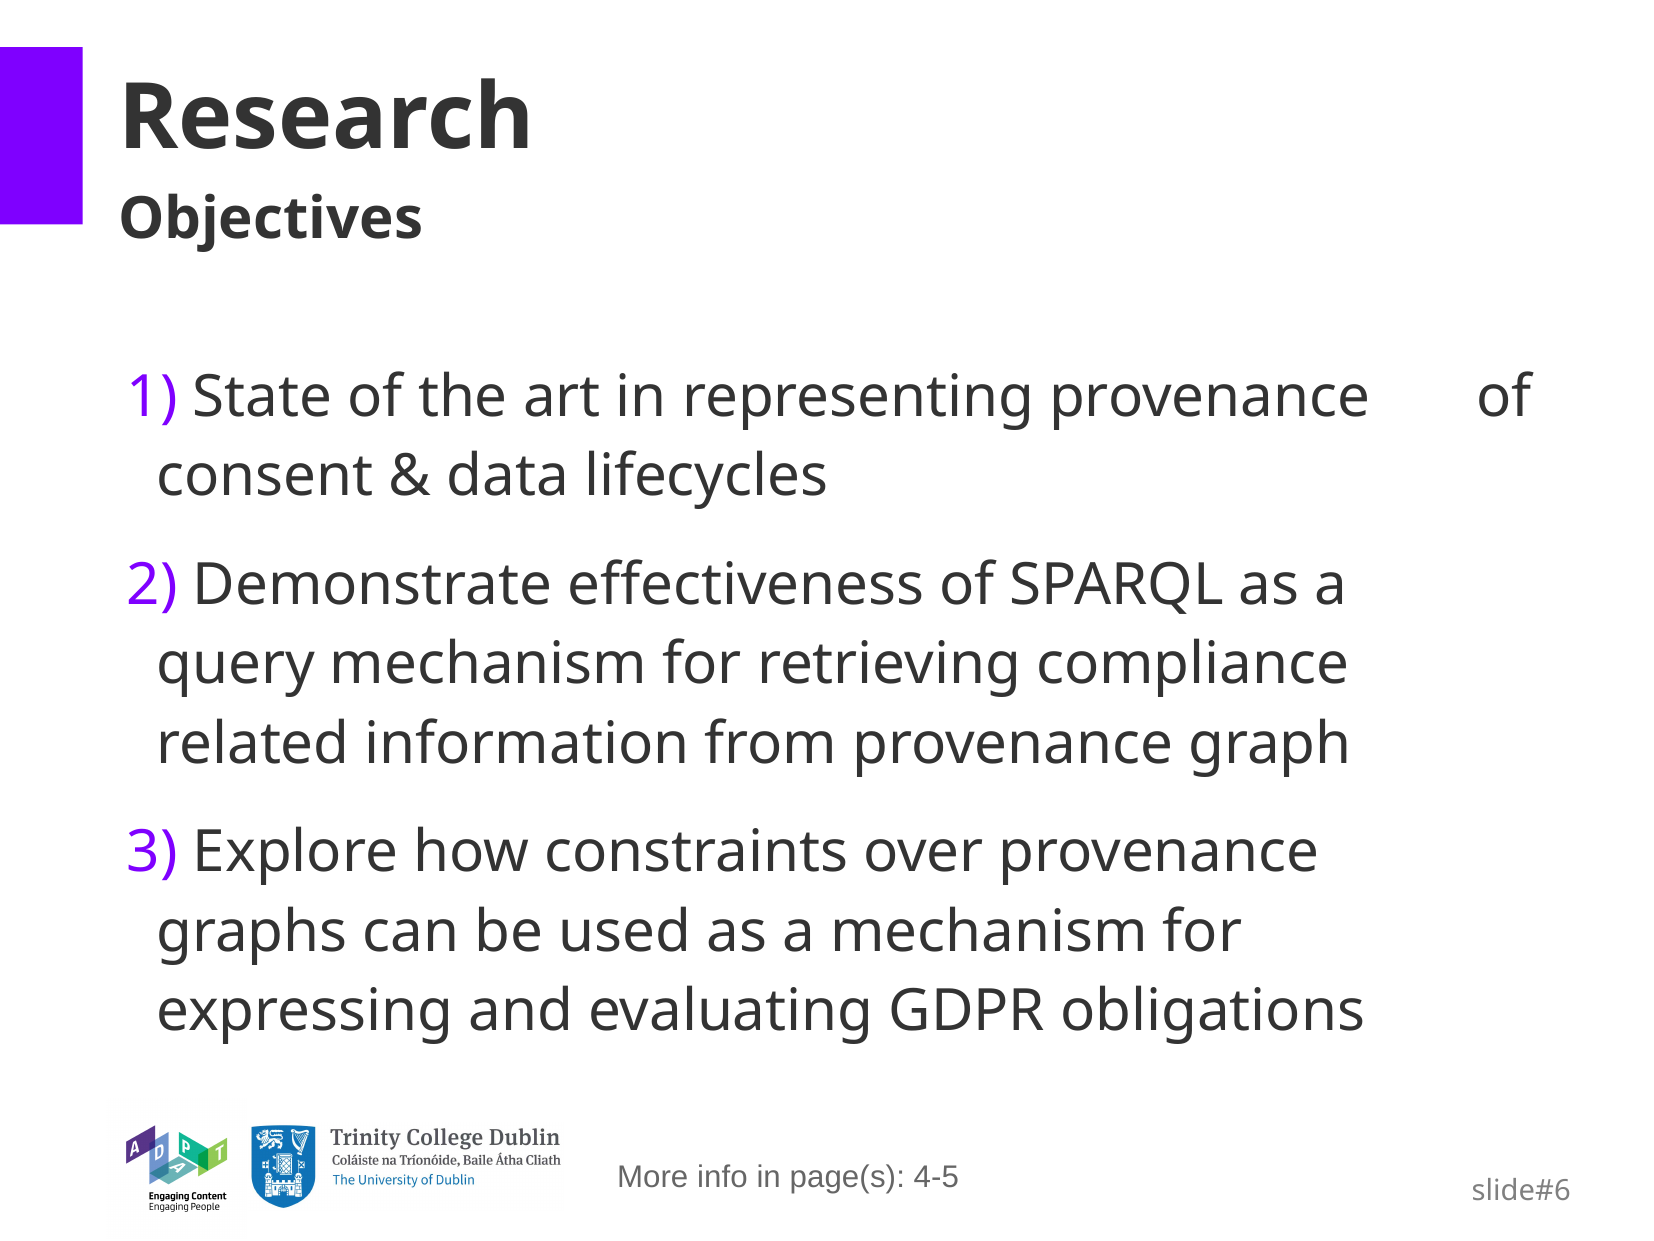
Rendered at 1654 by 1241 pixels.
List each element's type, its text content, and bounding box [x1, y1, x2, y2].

picture [106, 1098, 247, 1239]
picture [248, 1122, 564, 1211]
title Research Objectives [118, 49, 1571, 257]
list State of the art in representing provenance of consent & data lifecycles Demonstrate effectiveness of SPARQL as a query mechanism for retrieving compliance related information from provenance graph Explore how constraints over provenance graphs can be used as a mechanism for expressing and evaluating GDPR obligations [118, 354, 1536, 1074]
text_box More info in page(s): 4-5 [602, 1151, 1418, 1202]
